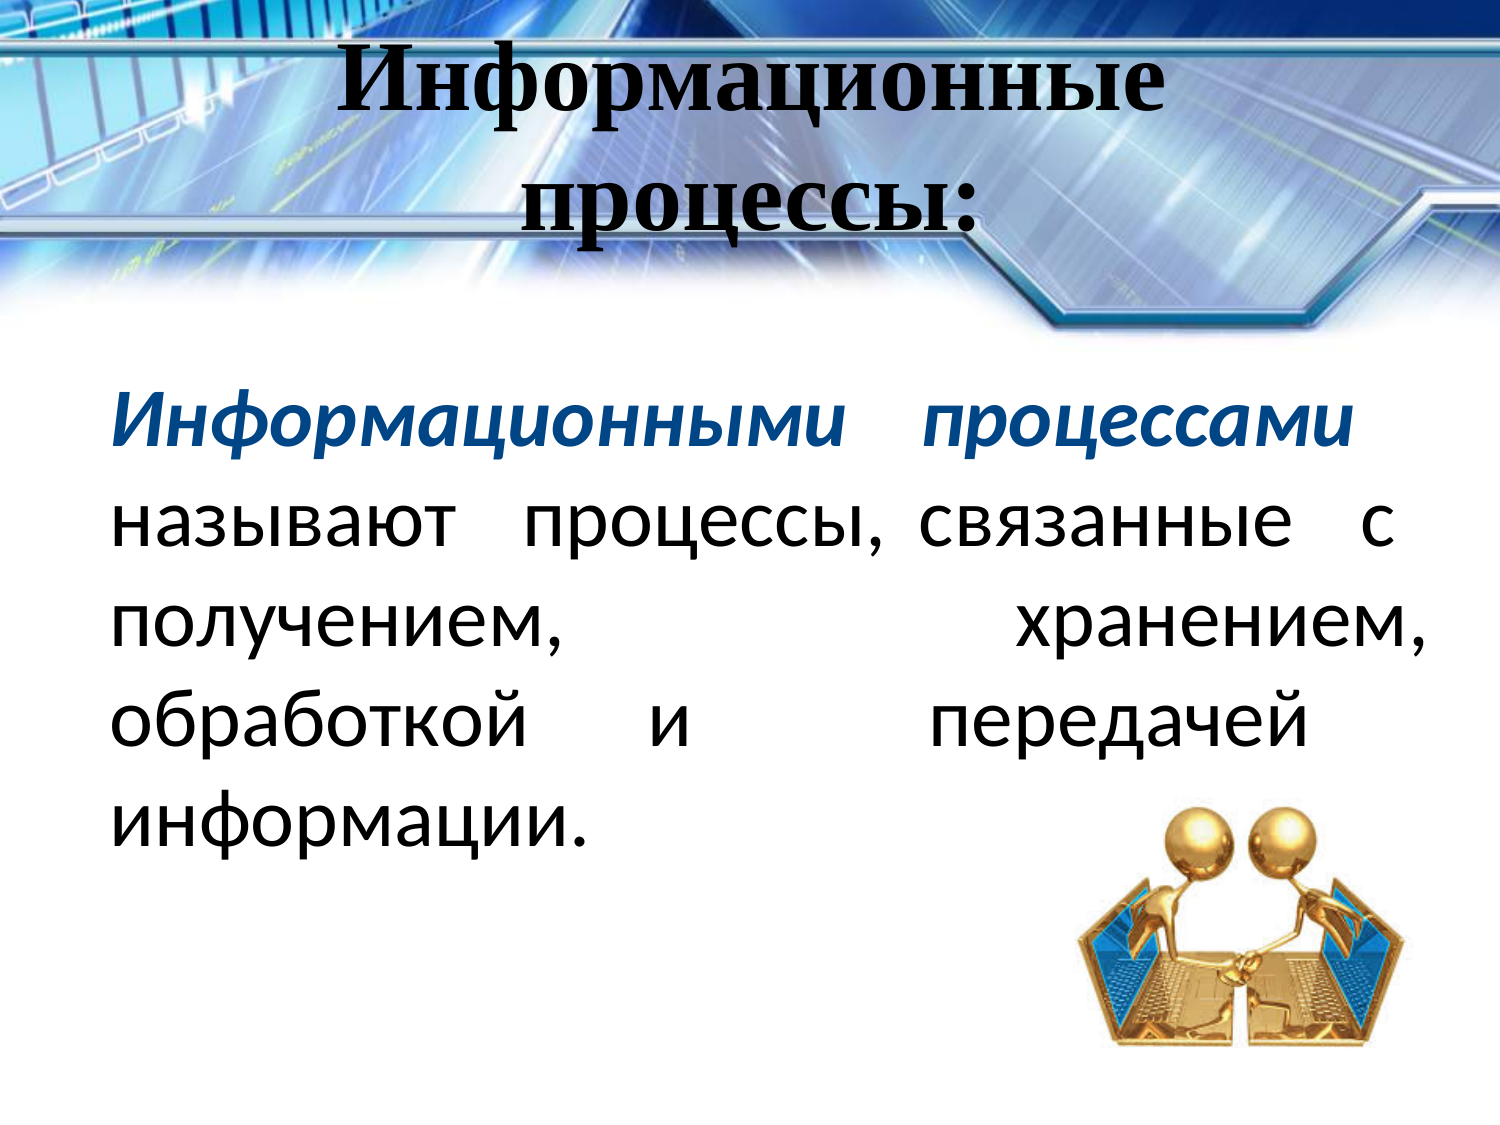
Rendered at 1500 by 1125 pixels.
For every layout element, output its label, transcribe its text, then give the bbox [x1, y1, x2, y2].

title Информационные процессы: [76, 36, 1427, 225]
picture [0, 0, 1500, 1125]
list Информационными процессами называют процессы, связанные с получением, хранением, обработкой и передачей информации. [94, 355, 1445, 934]
